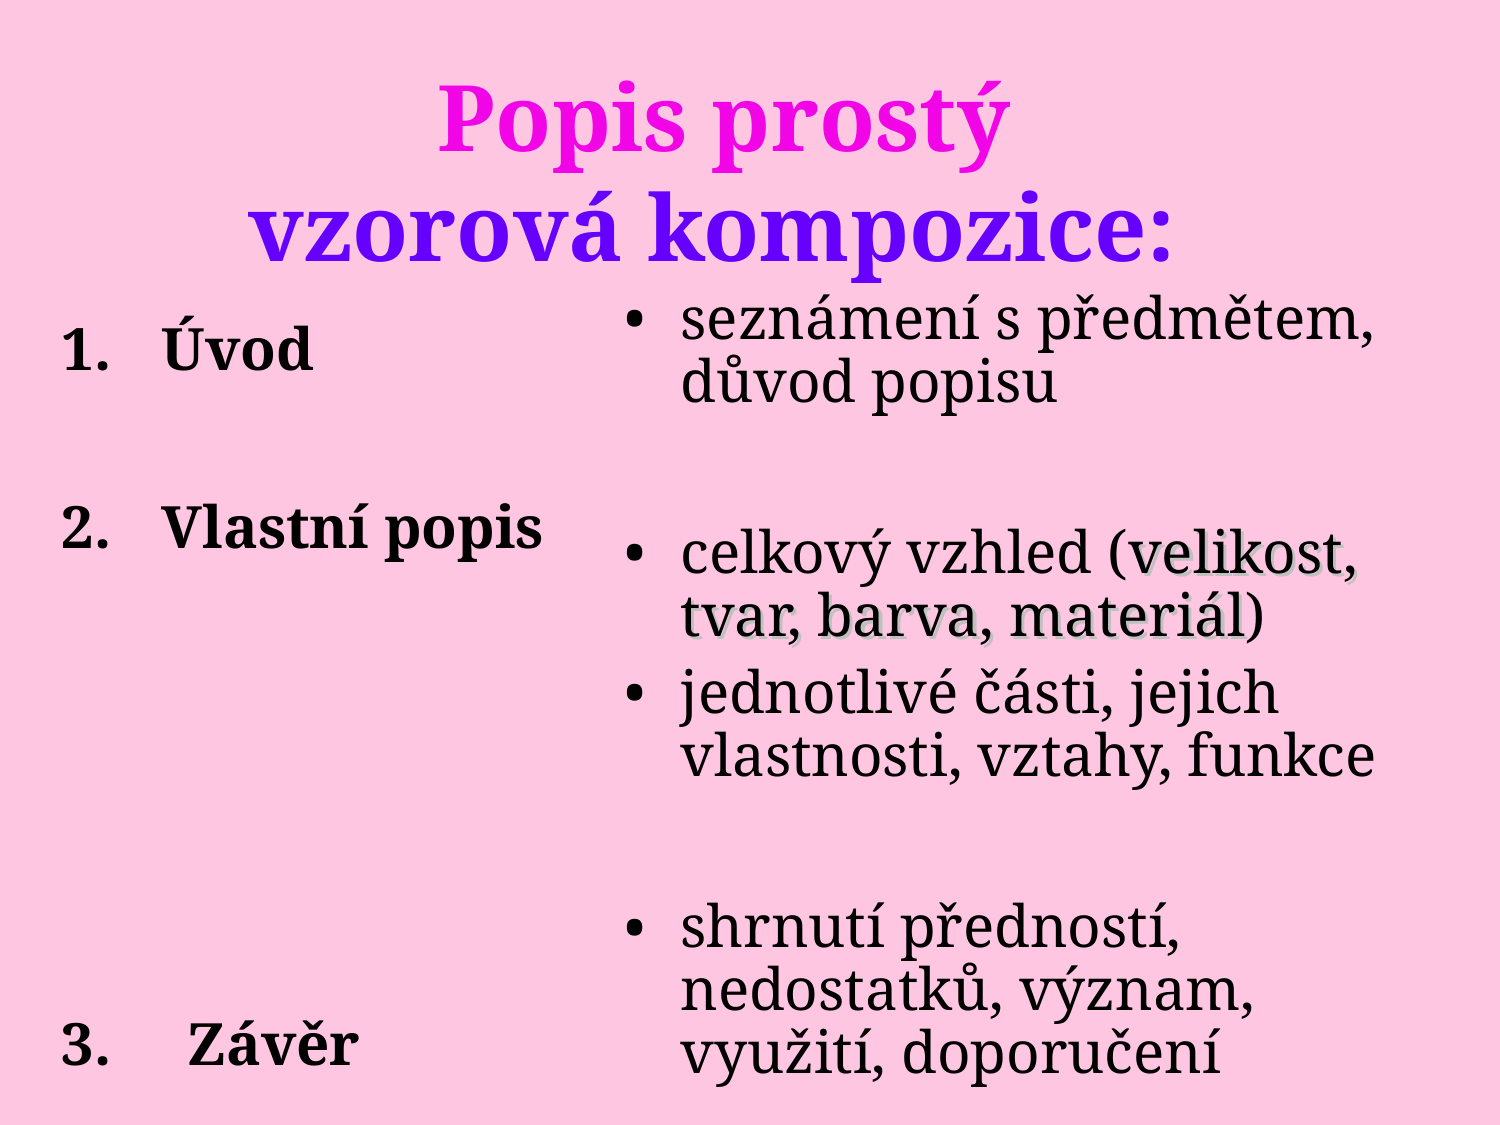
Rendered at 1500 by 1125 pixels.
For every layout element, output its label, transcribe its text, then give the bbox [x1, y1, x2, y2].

title Popis prostý vzorová kompozice: [112, 24, 1336, 288]
list seznámení s předmětem, důvod popisu celkový vzhled (velikost, tvar, barva, materiál) jednotlivé části, jejich vlastnosti, vztahy, funkce shrnutí předností, nedostatků, význam, využití, doporučení [609, 281, 1430, 1102]
list Úvod Vlastní popis 3. Závěr [46, 304, 598, 1125]
